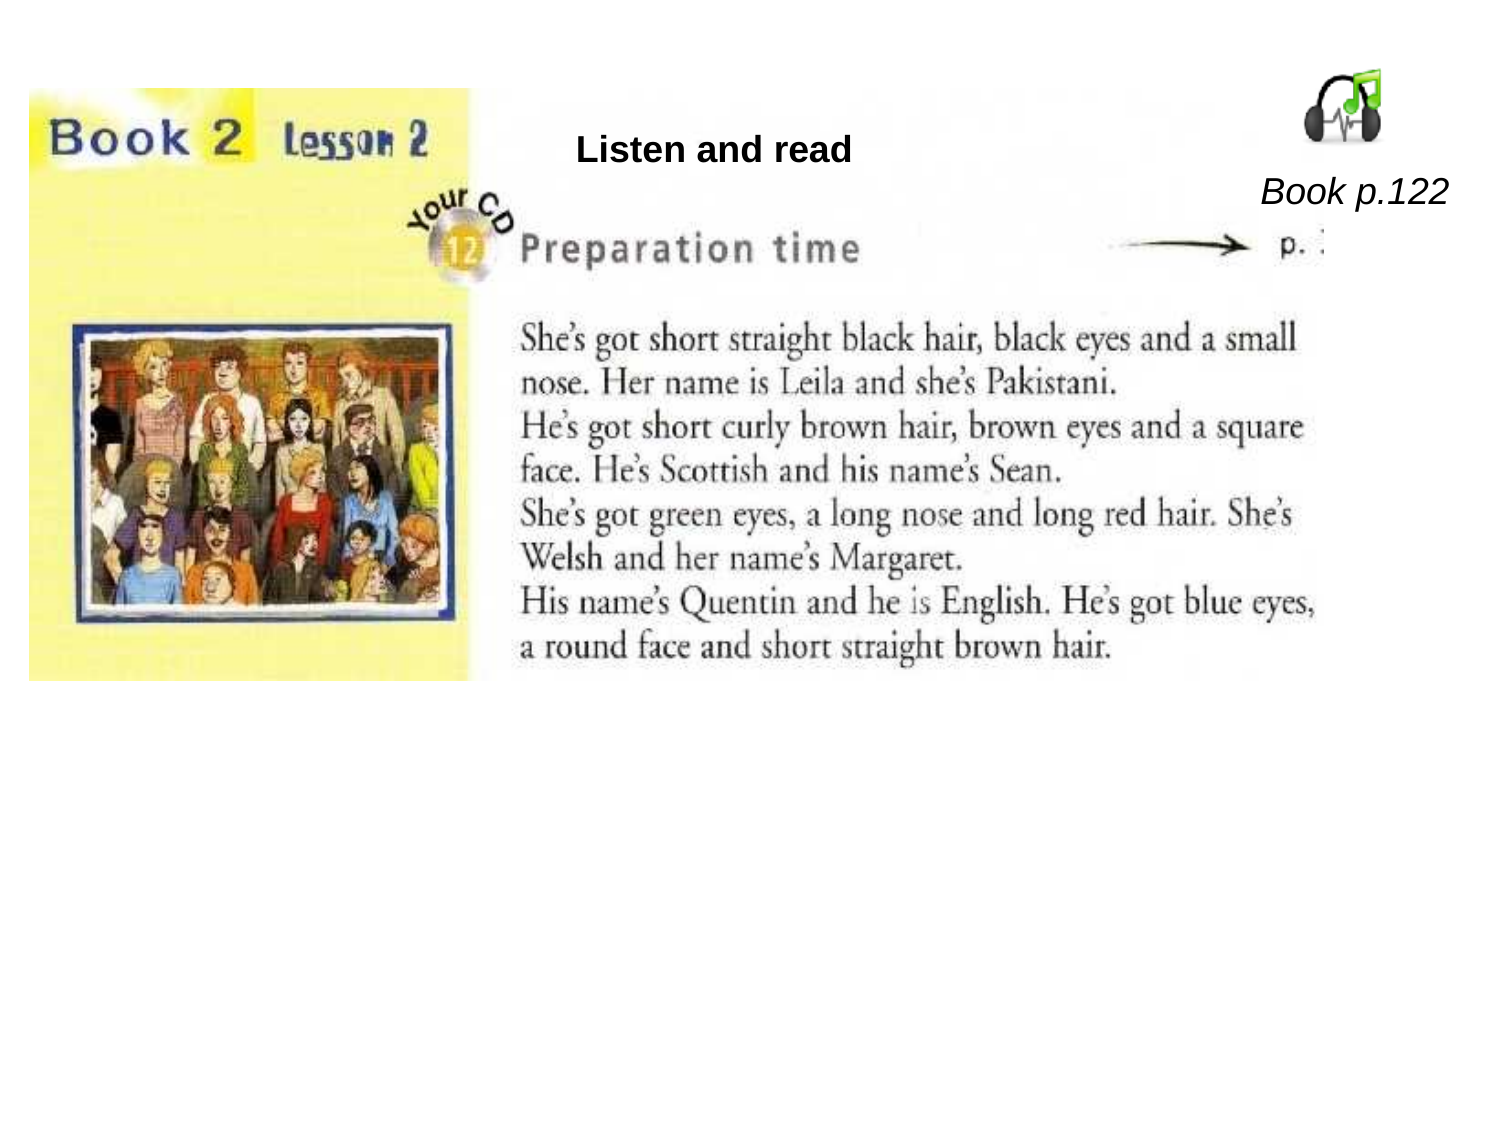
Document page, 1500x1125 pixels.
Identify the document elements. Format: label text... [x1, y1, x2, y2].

text_box Book p.122 [1245, 159, 1465, 220]
picture [29, 58, 1388, 681]
text_box Listen and read [561, 117, 886, 178]
